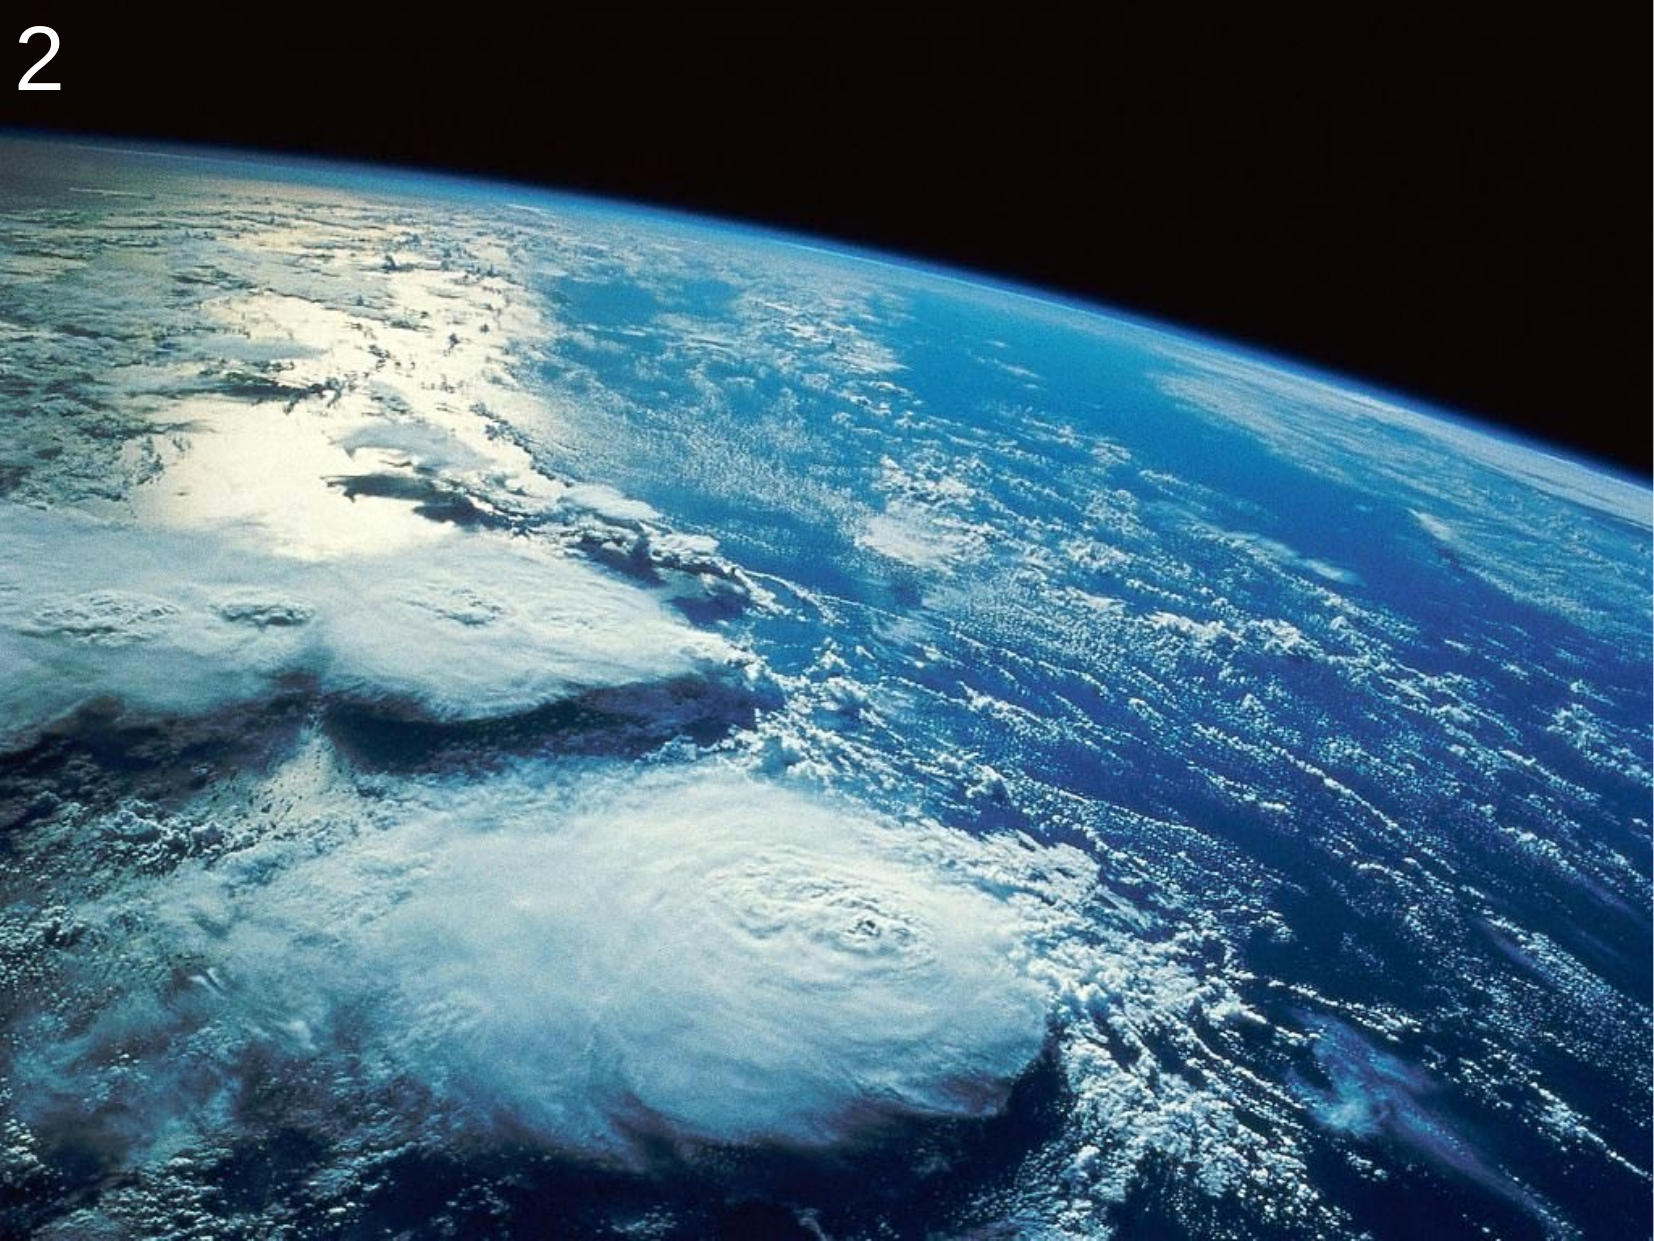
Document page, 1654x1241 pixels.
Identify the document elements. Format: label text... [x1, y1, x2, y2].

text_box 2 [0, 0, 119, 118]
text_box [0, 0, 1654, 1241]
